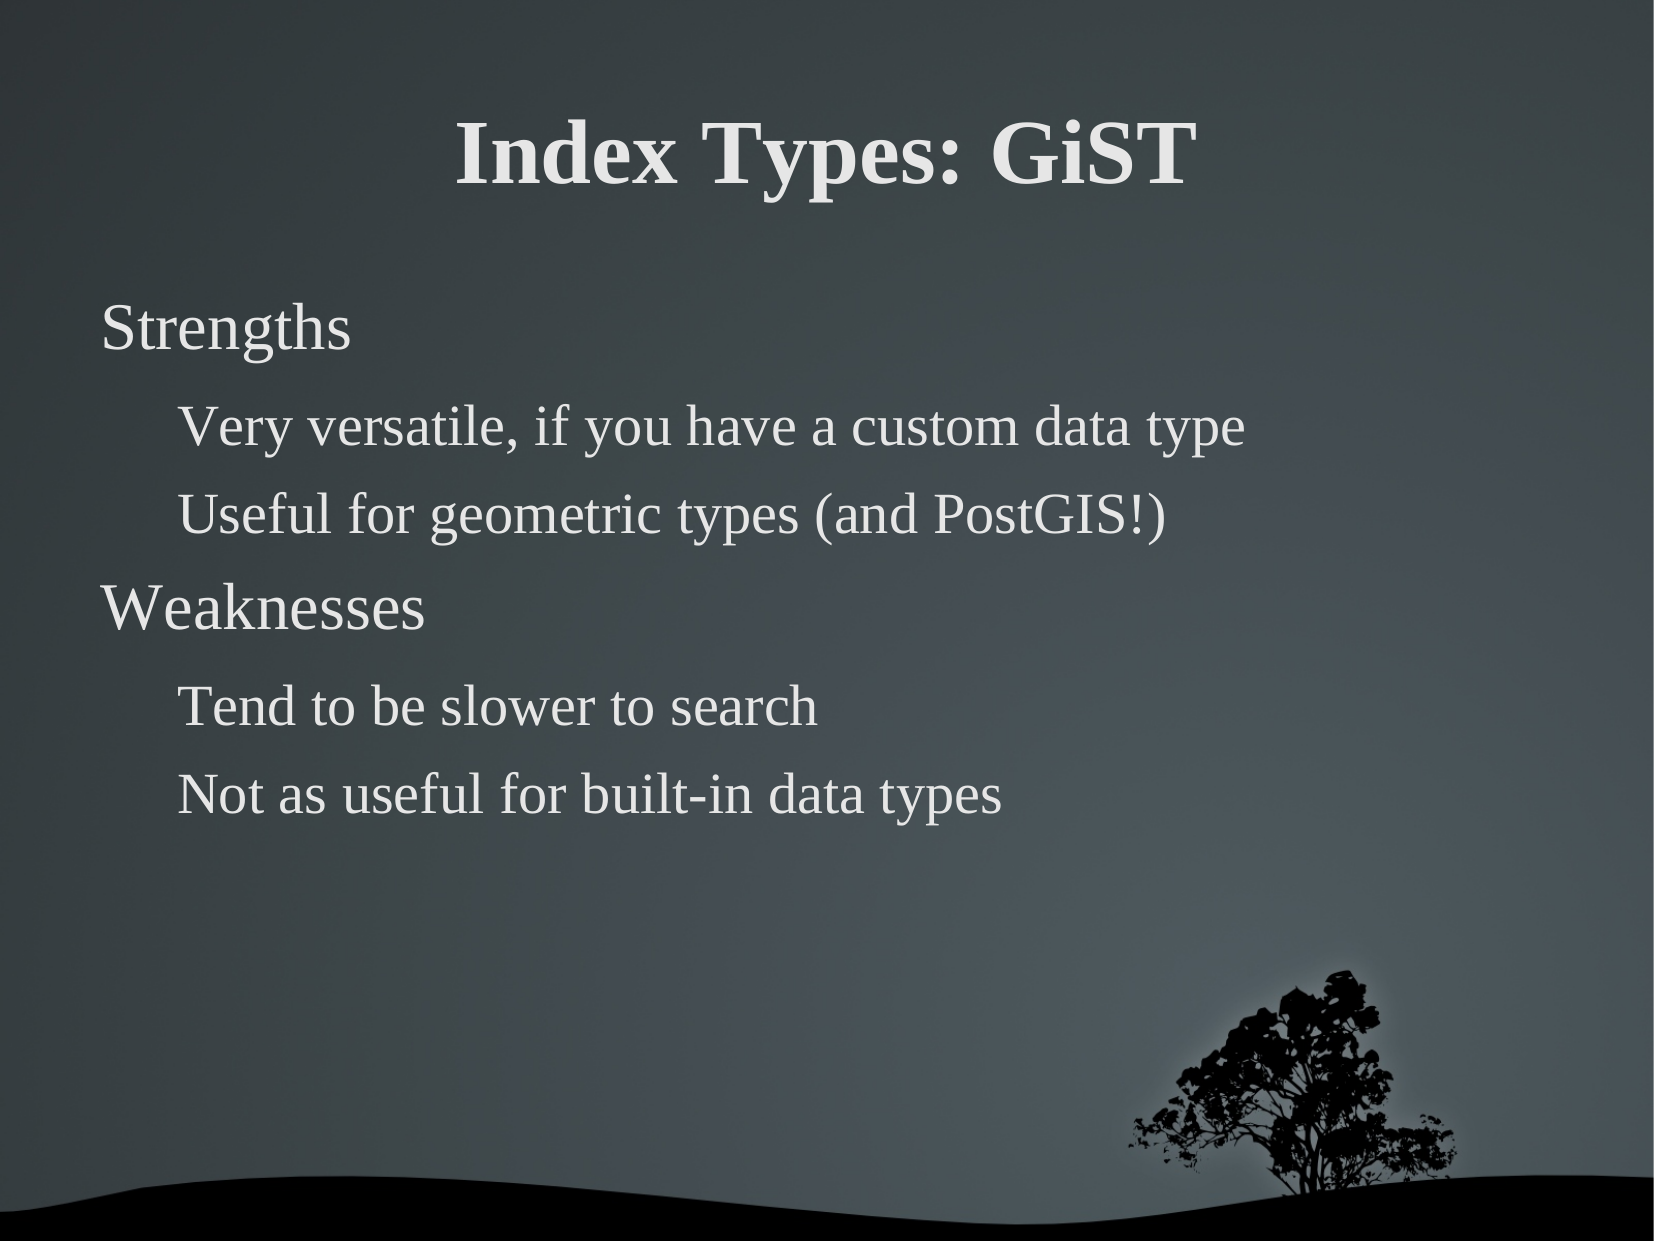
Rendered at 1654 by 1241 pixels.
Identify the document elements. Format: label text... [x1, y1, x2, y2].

list Strengths Very versatile, if you have a custom data type Useful for geometric types (and PostGIS!) Weaknesses Tend to be slower to search Not as useful for built-in data types [82, 290, 1571, 1094]
title Index Types: GiST [82, 56, 1571, 250]
picture [0, 0, 1654, 1241]
